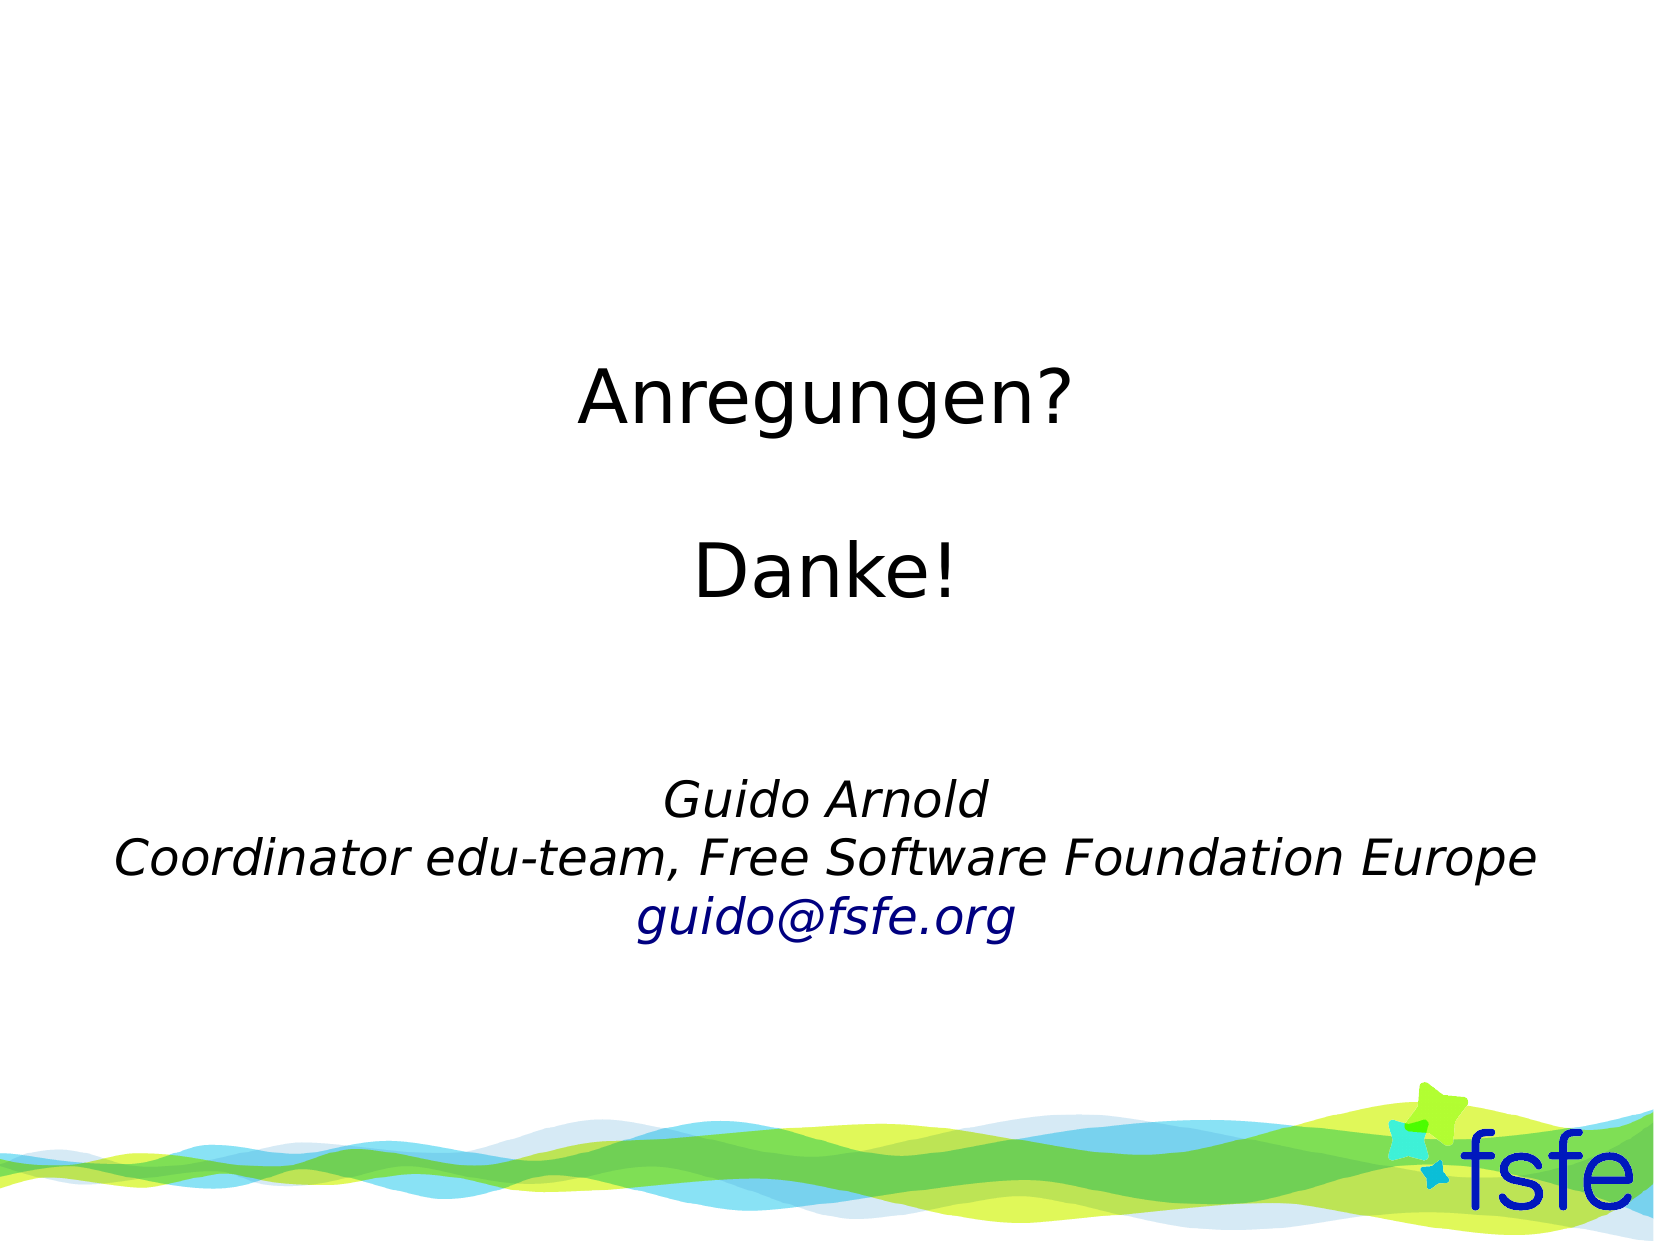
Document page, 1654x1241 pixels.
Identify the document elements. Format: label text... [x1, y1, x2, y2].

subtitle Anregungen? Danke! Guido Arnold Coordinator edu-team, Free Software Foundation Europe guido@fsfe.org [82, 290, 1571, 1010]
picture [0, 1081, 1654, 1241]
